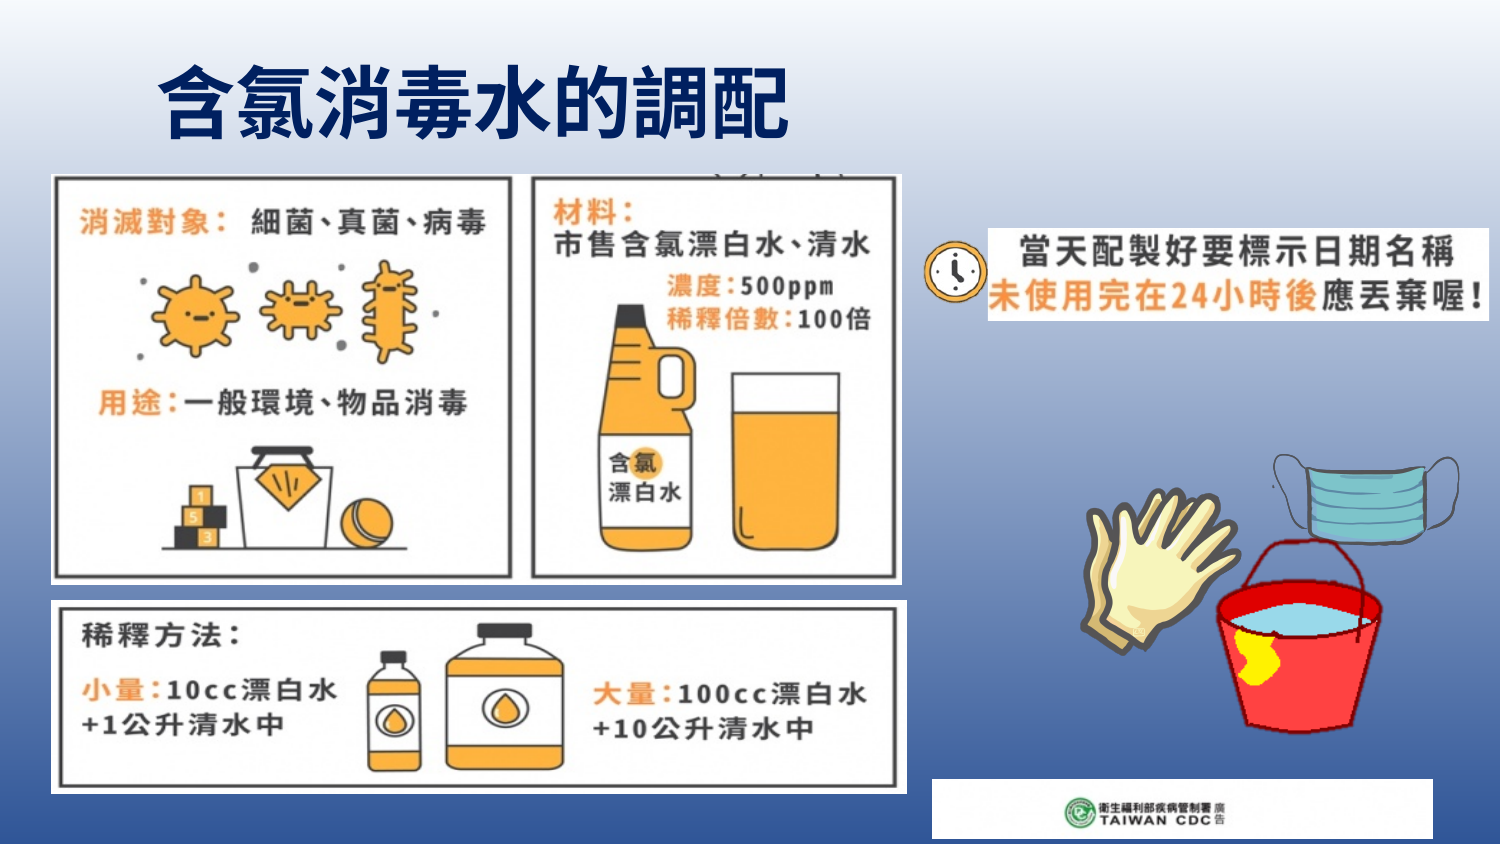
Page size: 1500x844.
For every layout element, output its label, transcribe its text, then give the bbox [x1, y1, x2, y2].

picture [915, 228, 1490, 321]
picture [51, 600, 907, 794]
text_box 含氯消毒水的調配 [122, 38, 825, 173]
picture [51, 174, 902, 585]
picture [932, 779, 1433, 839]
picture [997, 409, 1470, 748]
